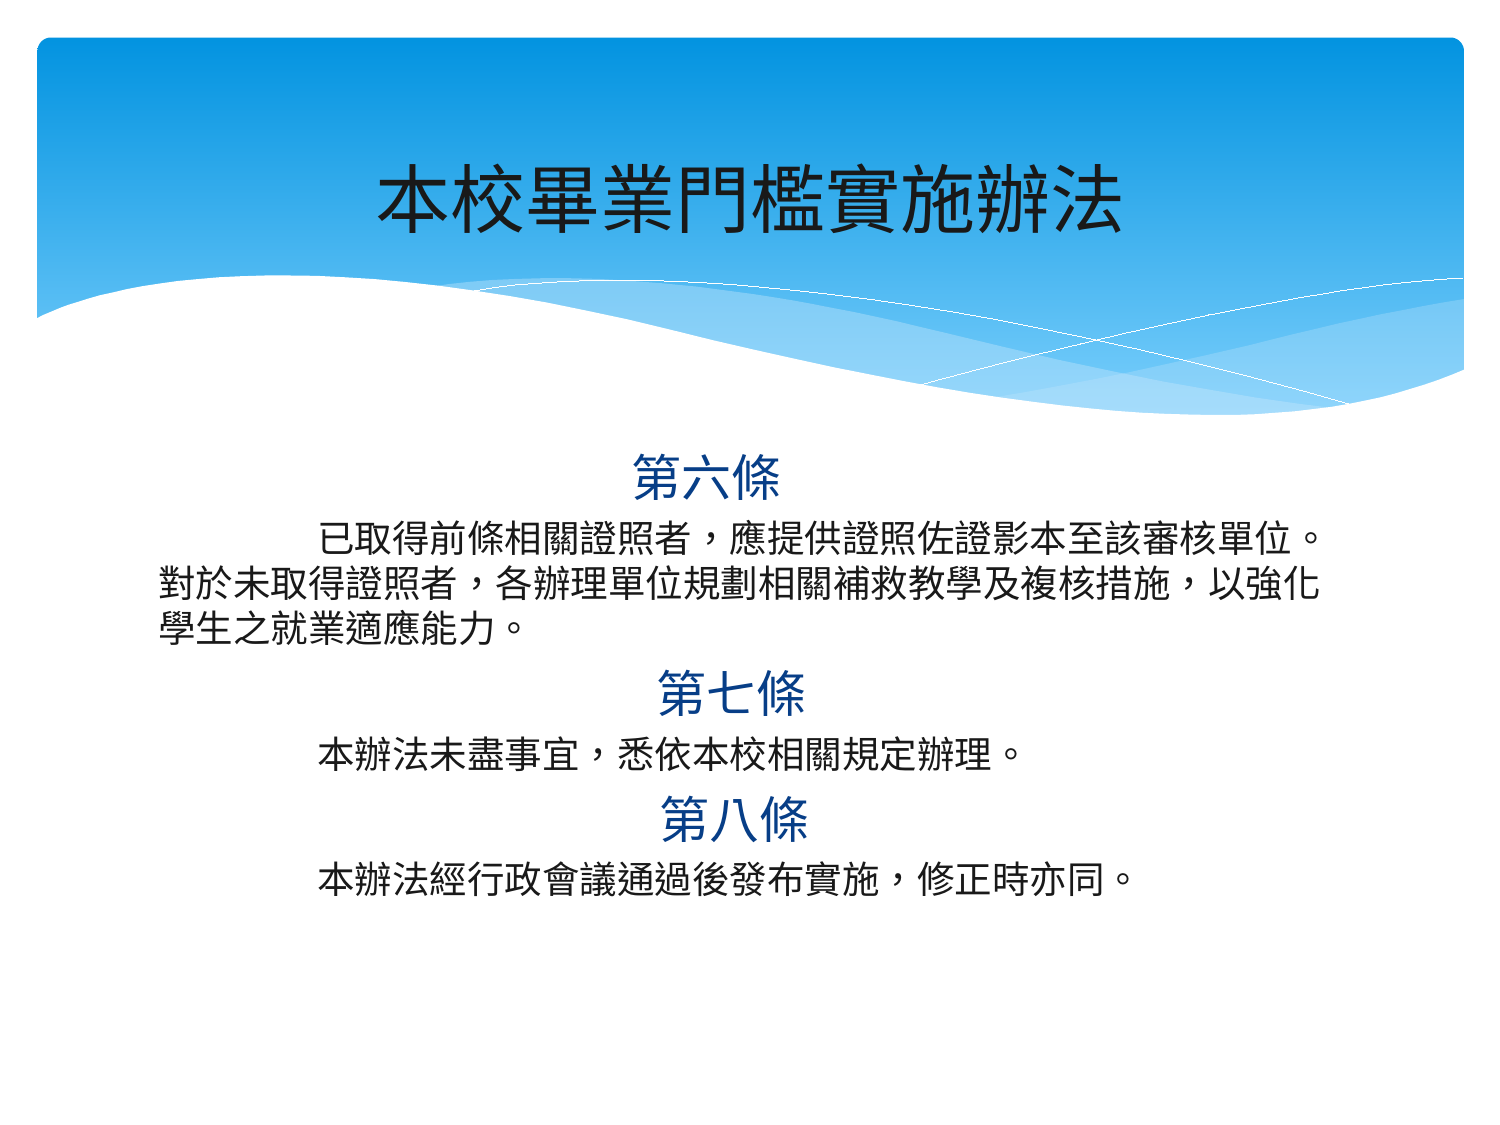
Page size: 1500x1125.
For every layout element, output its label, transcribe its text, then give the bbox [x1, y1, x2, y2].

title 本校畢業門檻實施辦法 [112, 103, 1388, 291]
list 第六條 已取得前條相關證照者，應提供證照佐證影本至該審核單位。對於未取得證照者，各辦理單位規劃相關補救教學及複核措施，以強化學生之就業適應能力。 第七條 本辦法未盡事宜，悉依本校相關規定辦理。 第八條 本辦法經行政會議通過後發布實施，修正時亦同。 [143, 438, 1359, 1005]
